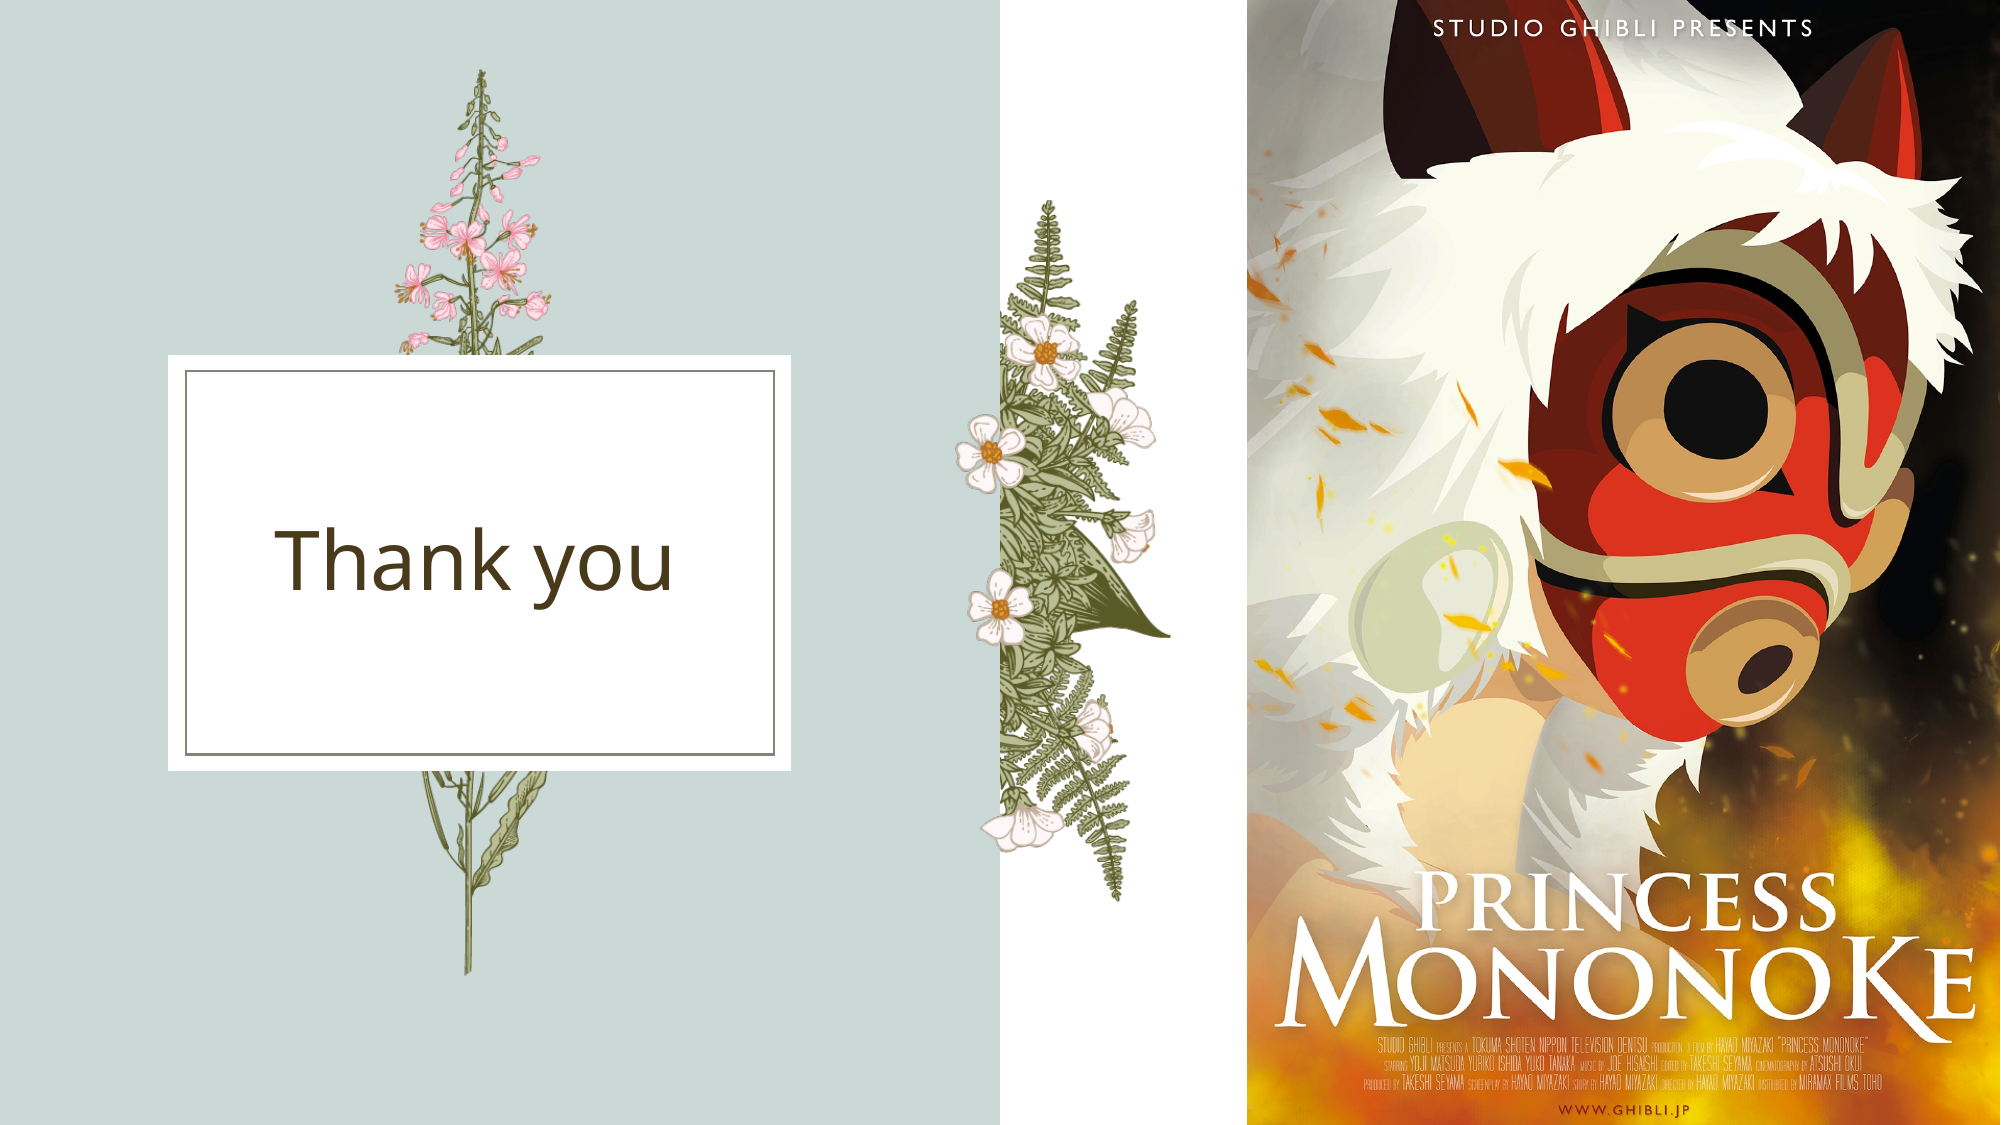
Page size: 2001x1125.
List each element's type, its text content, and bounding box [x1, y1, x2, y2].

title Thank you [241, 473, 710, 653]
picture [1247, 0, 2000, 1125]
